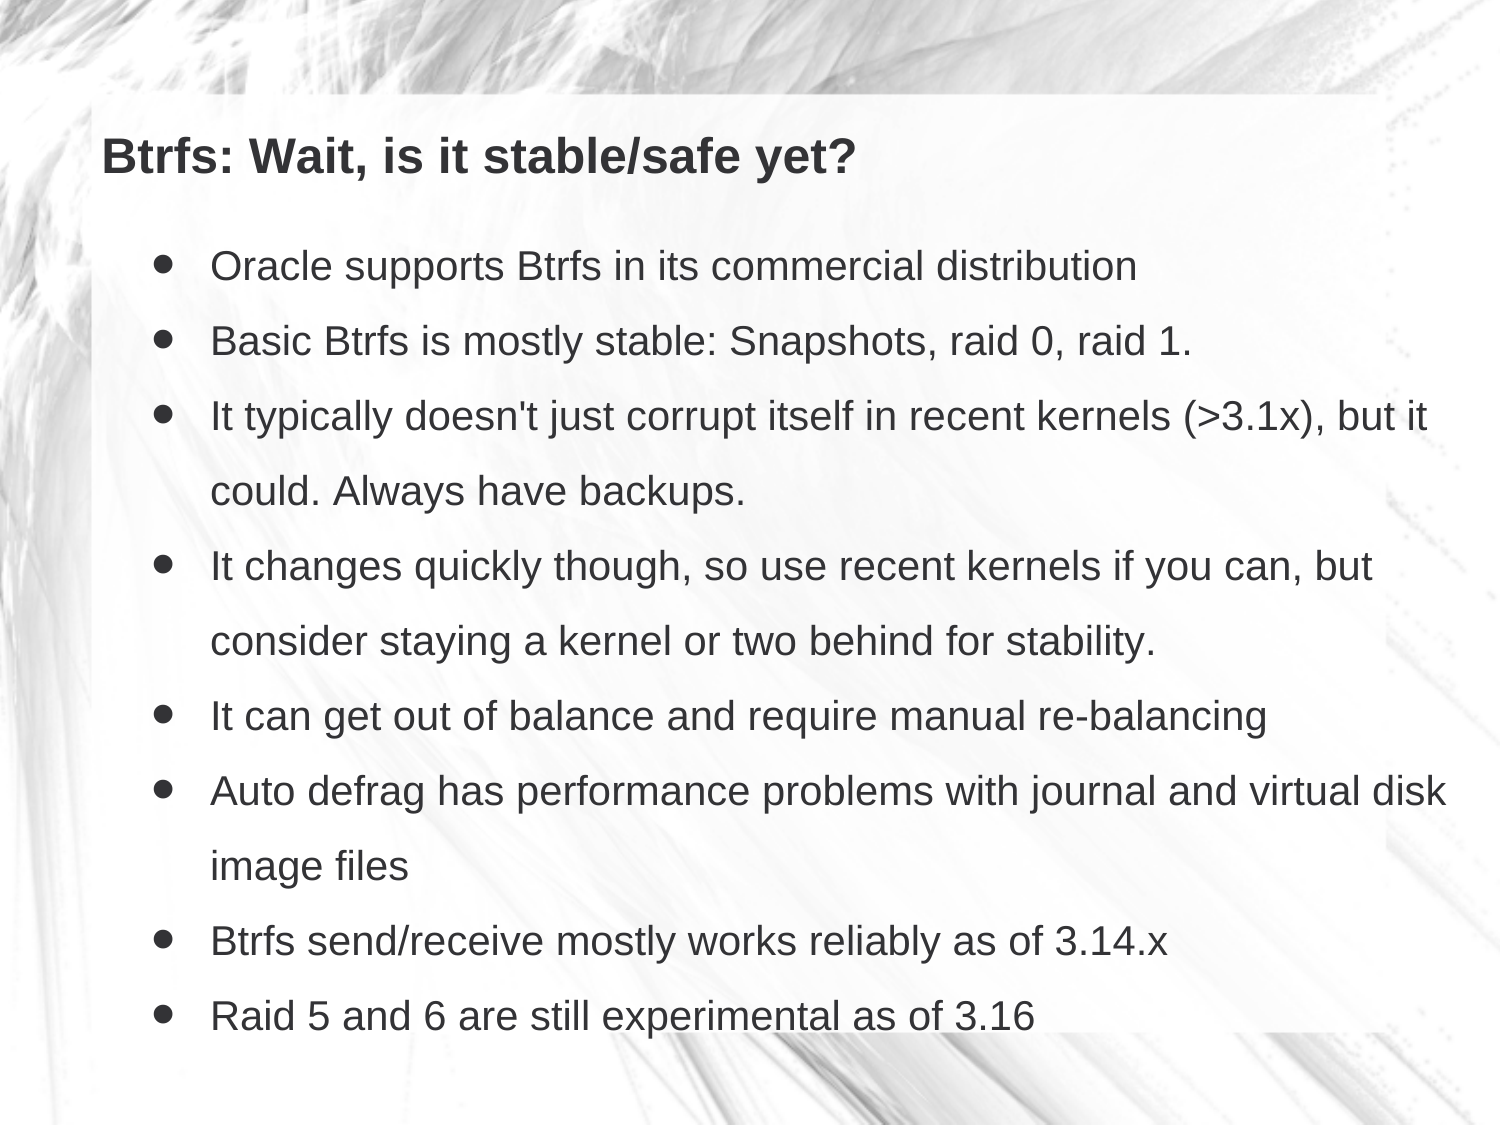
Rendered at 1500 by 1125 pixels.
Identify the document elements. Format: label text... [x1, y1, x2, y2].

title Btrfs: Wait, is it stable/safe yet? [61, 108, 1412, 251]
list Oracle supports Btrfs in its commercial distribution Basic Btrfs is mostly stable: Snapshots, raid 0, raid 1. It typically doesn't just corrupt itself in recent kernels (>3.1x), but it could. Always have backups. It changes quickly though, so use recent kernels if you can, but consider staying a kernel or two behind for stability. It can get out of balance and require manual re-balancing Auto defrag has performance problems with journal and virtual disk image files Btrfs send/receive mostly works reliably as of 3.14.x Raid 5 and 6 are still experimental as of 3.16 [120, 198, 1470, 1051]
picture [0, 0, 1500, 1125]
